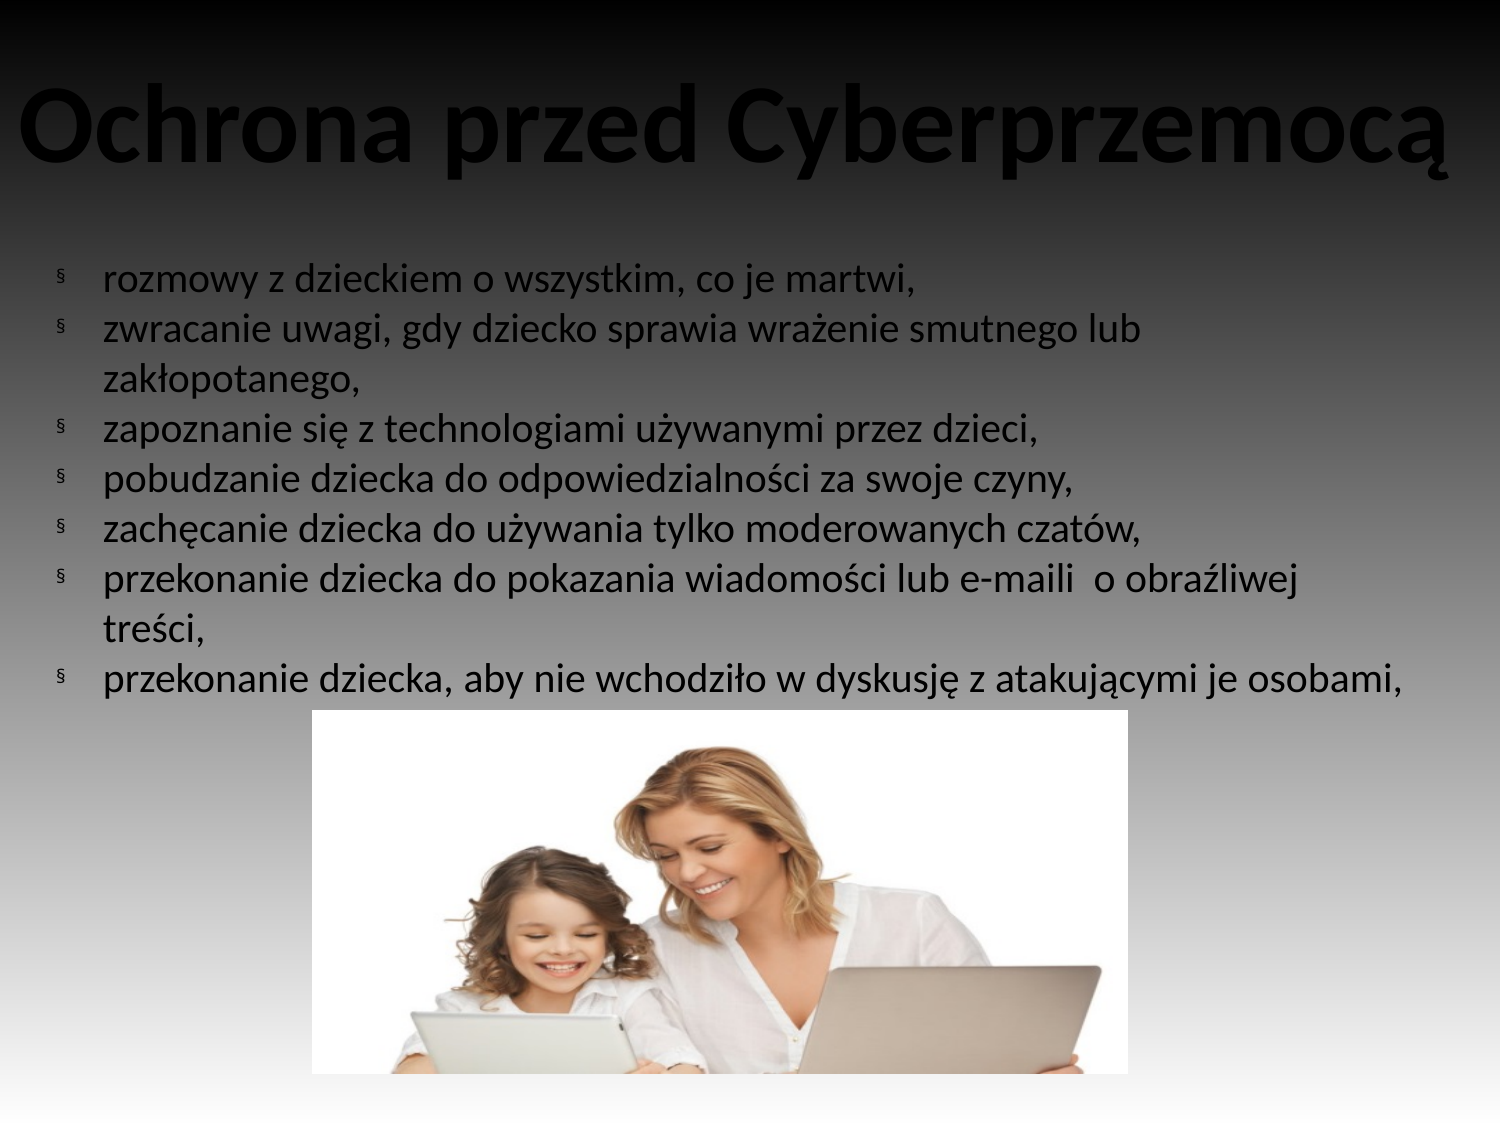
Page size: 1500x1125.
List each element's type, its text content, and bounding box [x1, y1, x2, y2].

picture [312, 710, 1128, 1074]
text_box rozmowy z dzieckiem o wszystkim, co je martwi, zwracanie uwagi, gdy dziecko sprawia wrażenie smutnego lub zakłopotanego, zapoznanie się z technologiami używanymi przez dzieci, pobudzanie dziecka do odpowiedzialności za swoje czyny, zachęcanie dziecka do używania tylko moderowanych czatów, przekonanie dziecka do pokazania wiadomości lub e-maili o obraźliwej treści, przekonanie dziecka, aby nie wchodziło w dyskusję z atakującymi je osobami, [41, 243, 1424, 709]
text_box Ochrona przed Cyberprzemocą [3, 42, 1467, 193]
